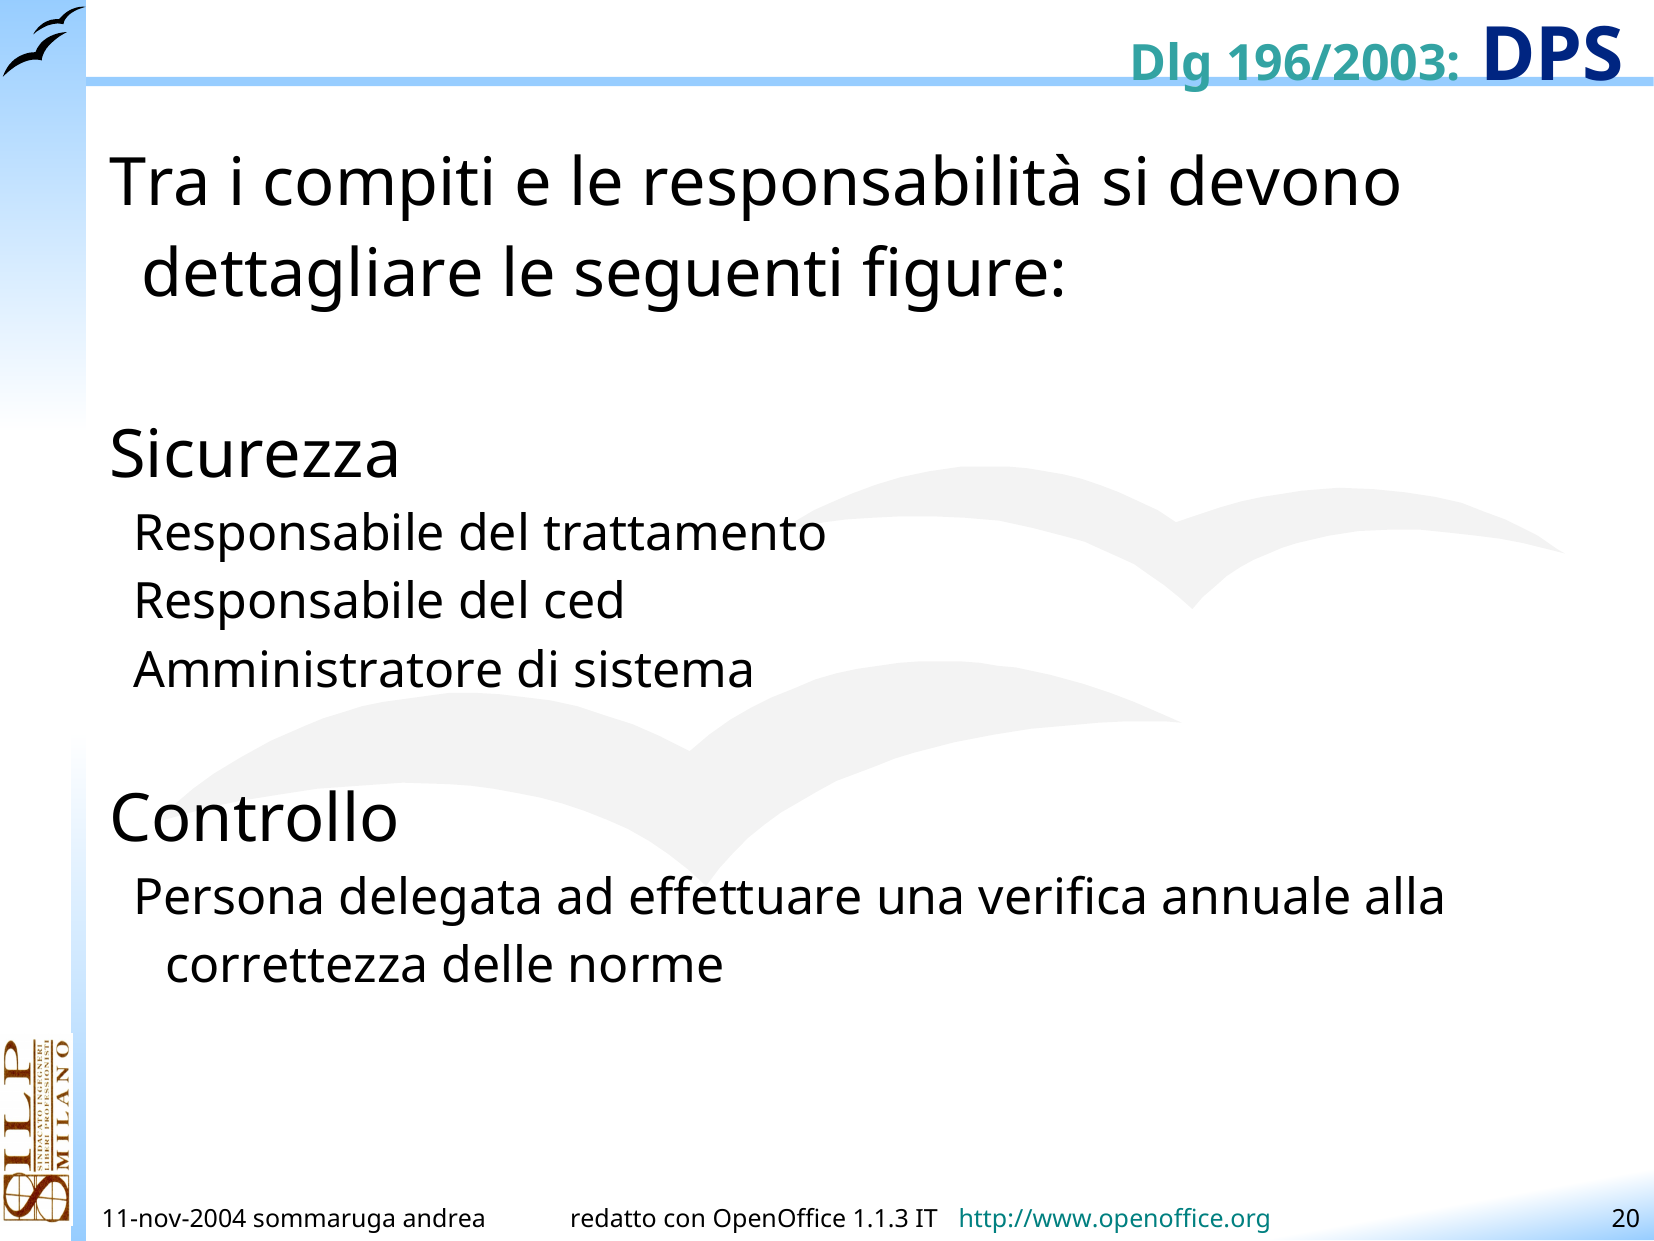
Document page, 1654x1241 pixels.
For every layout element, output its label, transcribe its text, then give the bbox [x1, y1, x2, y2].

list Tra i compiti e le responsabilità si devono dettagliare le seguenti figure: Sicurezza Responsabile del trattamento Responsabile del ced Amministratore di sistema Controllo Persona delegata ad effettuare una verifica annuale alla correttezza delle norme [85, 134, 1628, 1163]
picture [0, 1033, 73, 1226]
title Dlg 196/2003: DPS [85, 0, 1654, 104]
